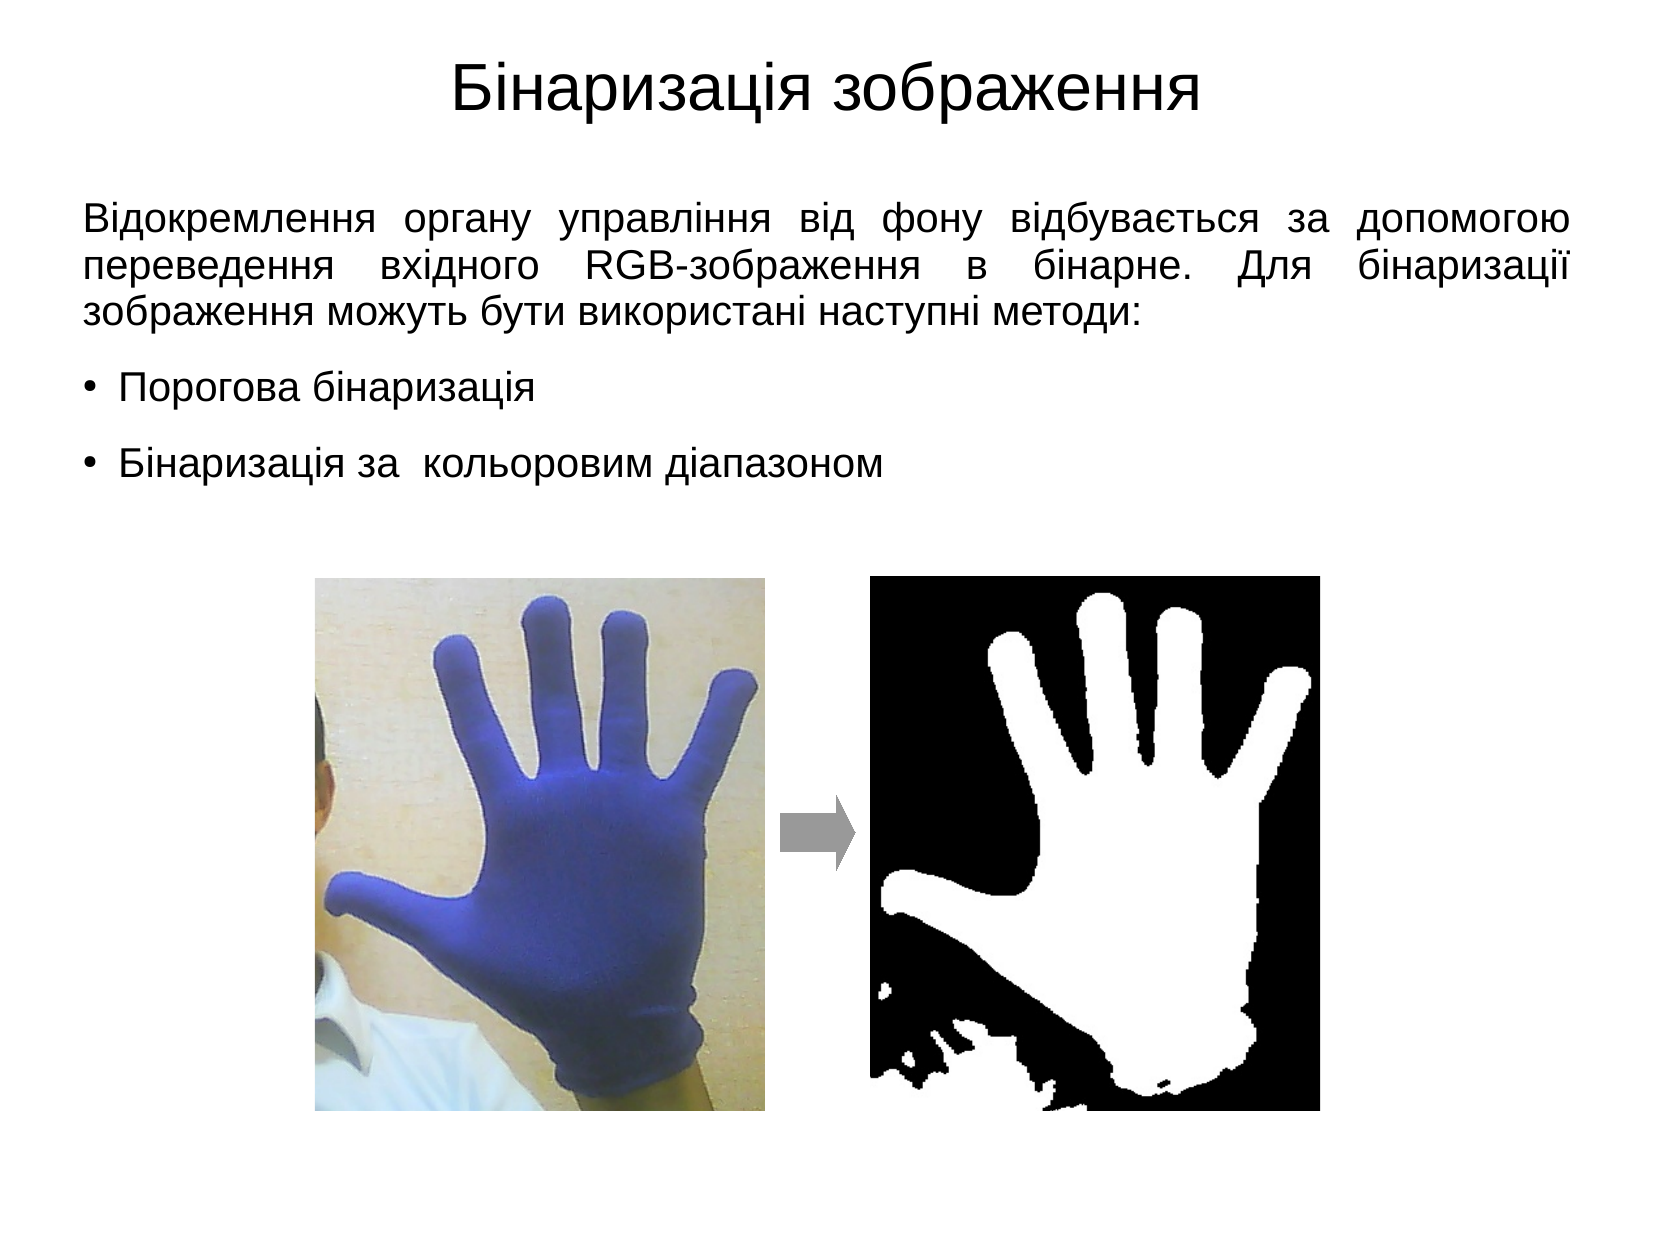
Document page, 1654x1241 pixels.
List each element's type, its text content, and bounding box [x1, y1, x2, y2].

list Відокремлення органу управління від фону відбувається за допомогою переведення вхідного RGB-зображення в бінарне. Для бінаризації зображення можуть бути використані наступні методи: Порогова бінаризація Бінаризація за кольоровим діапазоном [82, 195, 1571, 915]
text_box [780, 795, 856, 871]
picture [315, 578, 766, 1111]
picture [870, 576, 1321, 1111]
title Бінаризація зображення [82, 49, 1571, 136]
